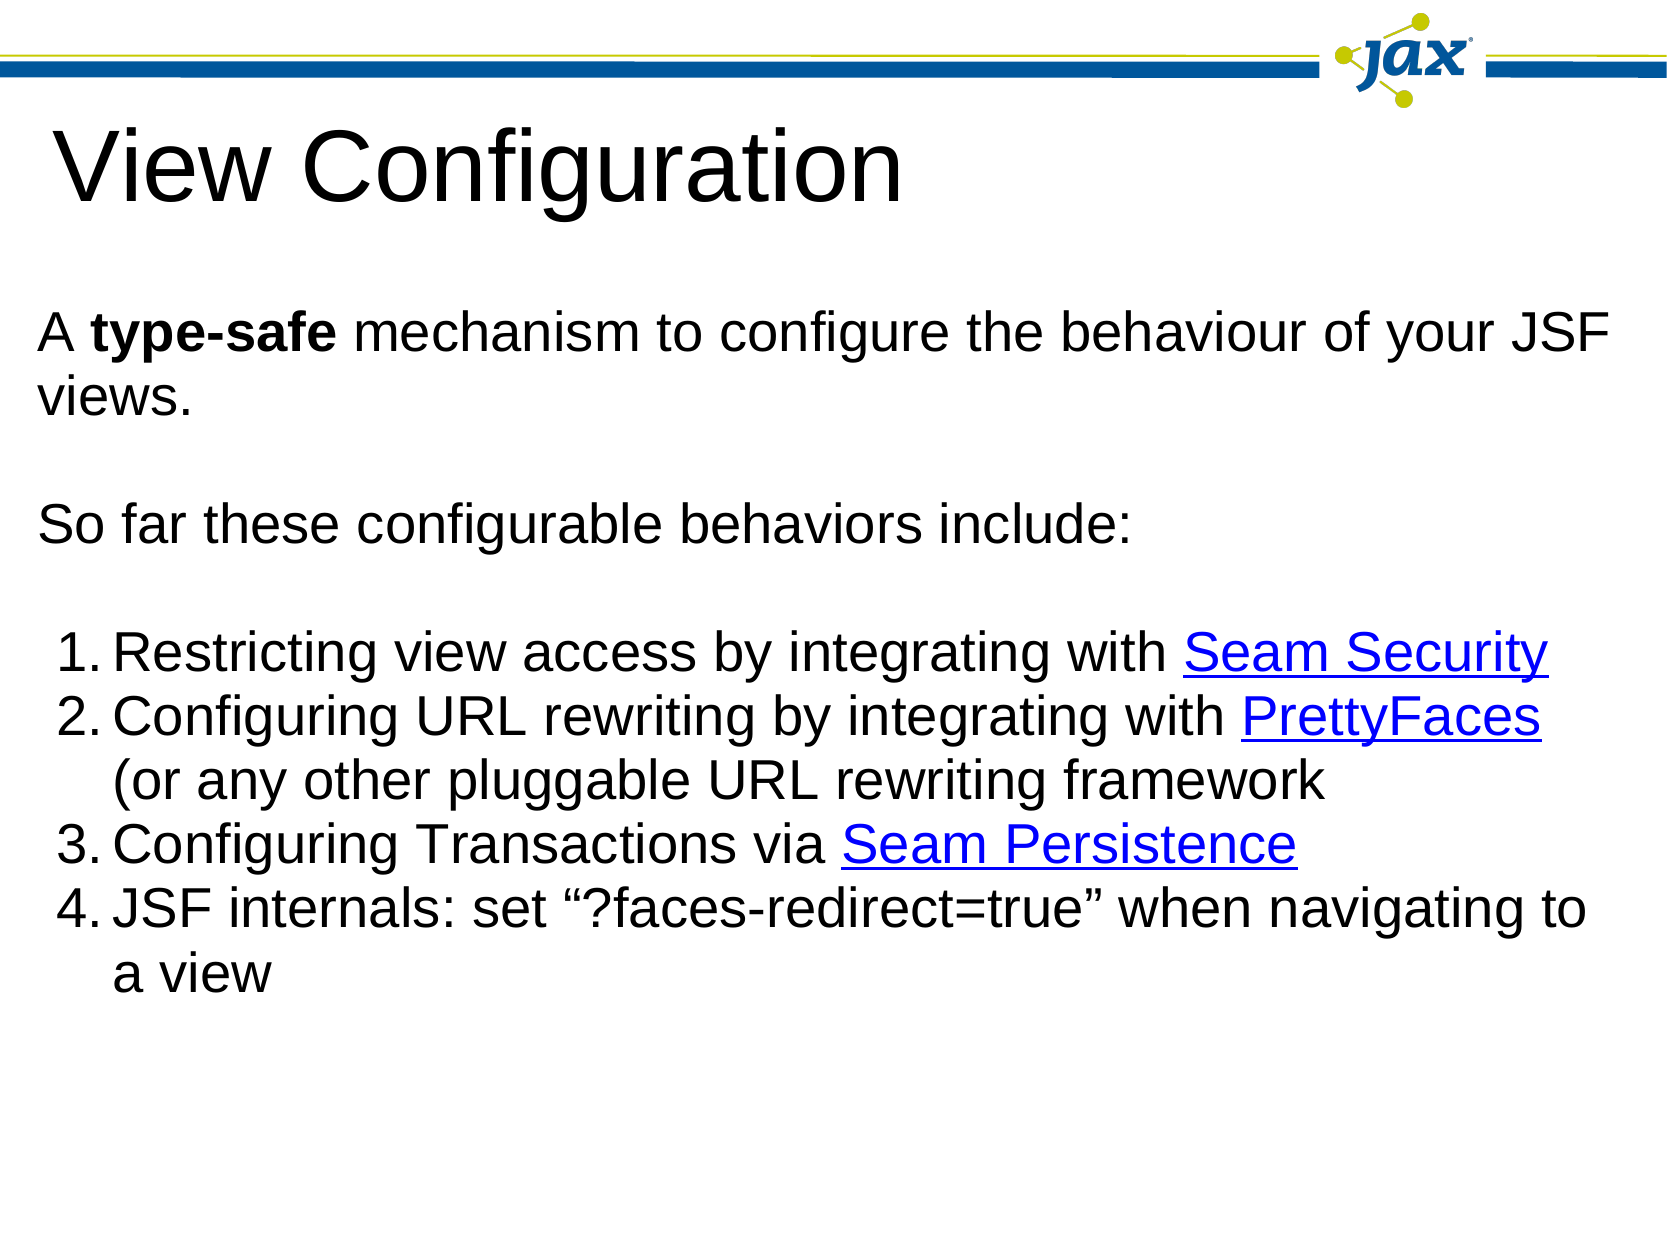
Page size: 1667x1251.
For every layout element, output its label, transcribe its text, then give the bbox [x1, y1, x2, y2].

title View Configuration [37, 91, 1651, 230]
picture [1335, 13, 1473, 91]
list A type-safe mechanism to configure the behaviour of your JSF views. So far these configurable behaviors include: Restricting view access by integrating with Seam Security Configuring URL rewriting by integrating with PrettyFaces (or any other pluggable URL rewriting framework Configuring Transactions via Seam Persistence JSF internals: set “?faces-redirect=true” when navigating to a view [37, 300, 1613, 1126]
